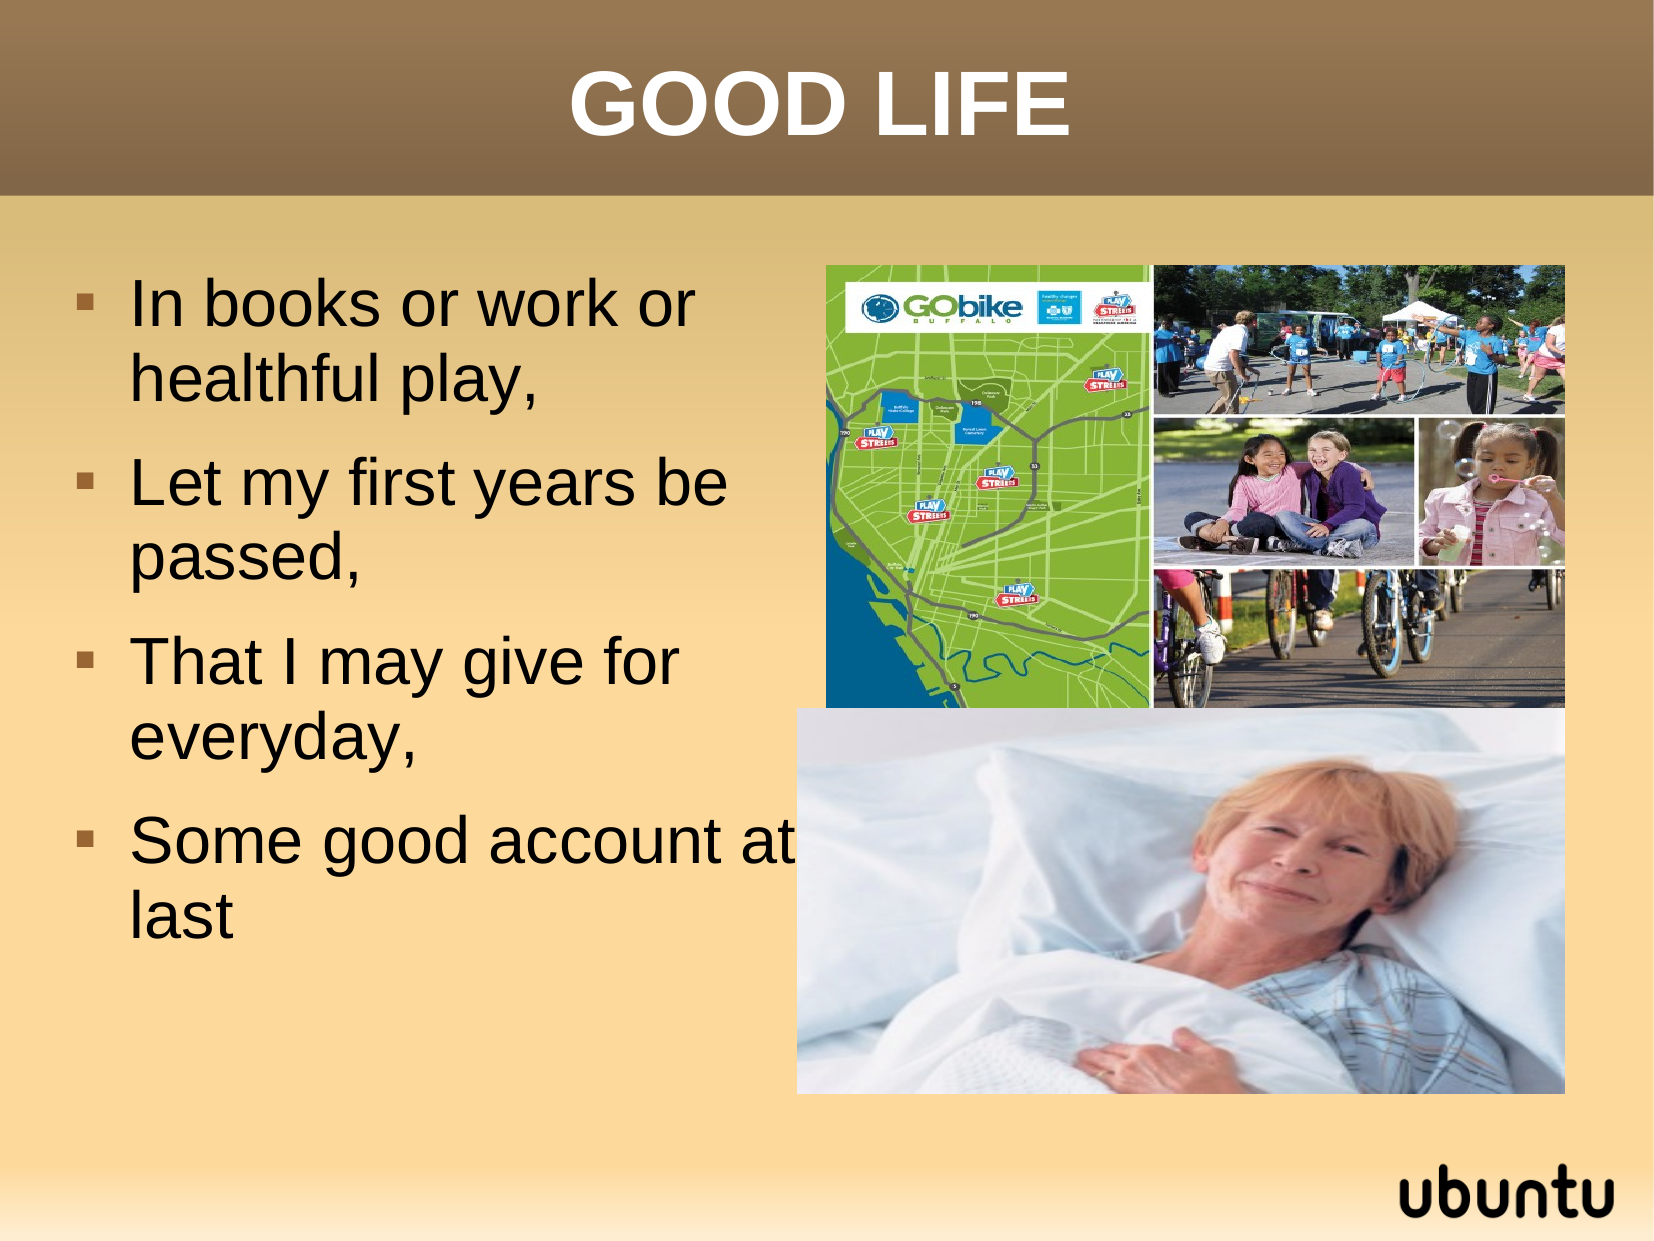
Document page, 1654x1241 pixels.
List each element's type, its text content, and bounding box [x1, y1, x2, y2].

picture [0, 0, 1654, 1241]
title GOOD LIFE [76, 0, 1565, 208]
list In books or work or healthful play, Let my first years be passed, That I may give for everyday, Some good account at last [59, 265, 798, 1070]
